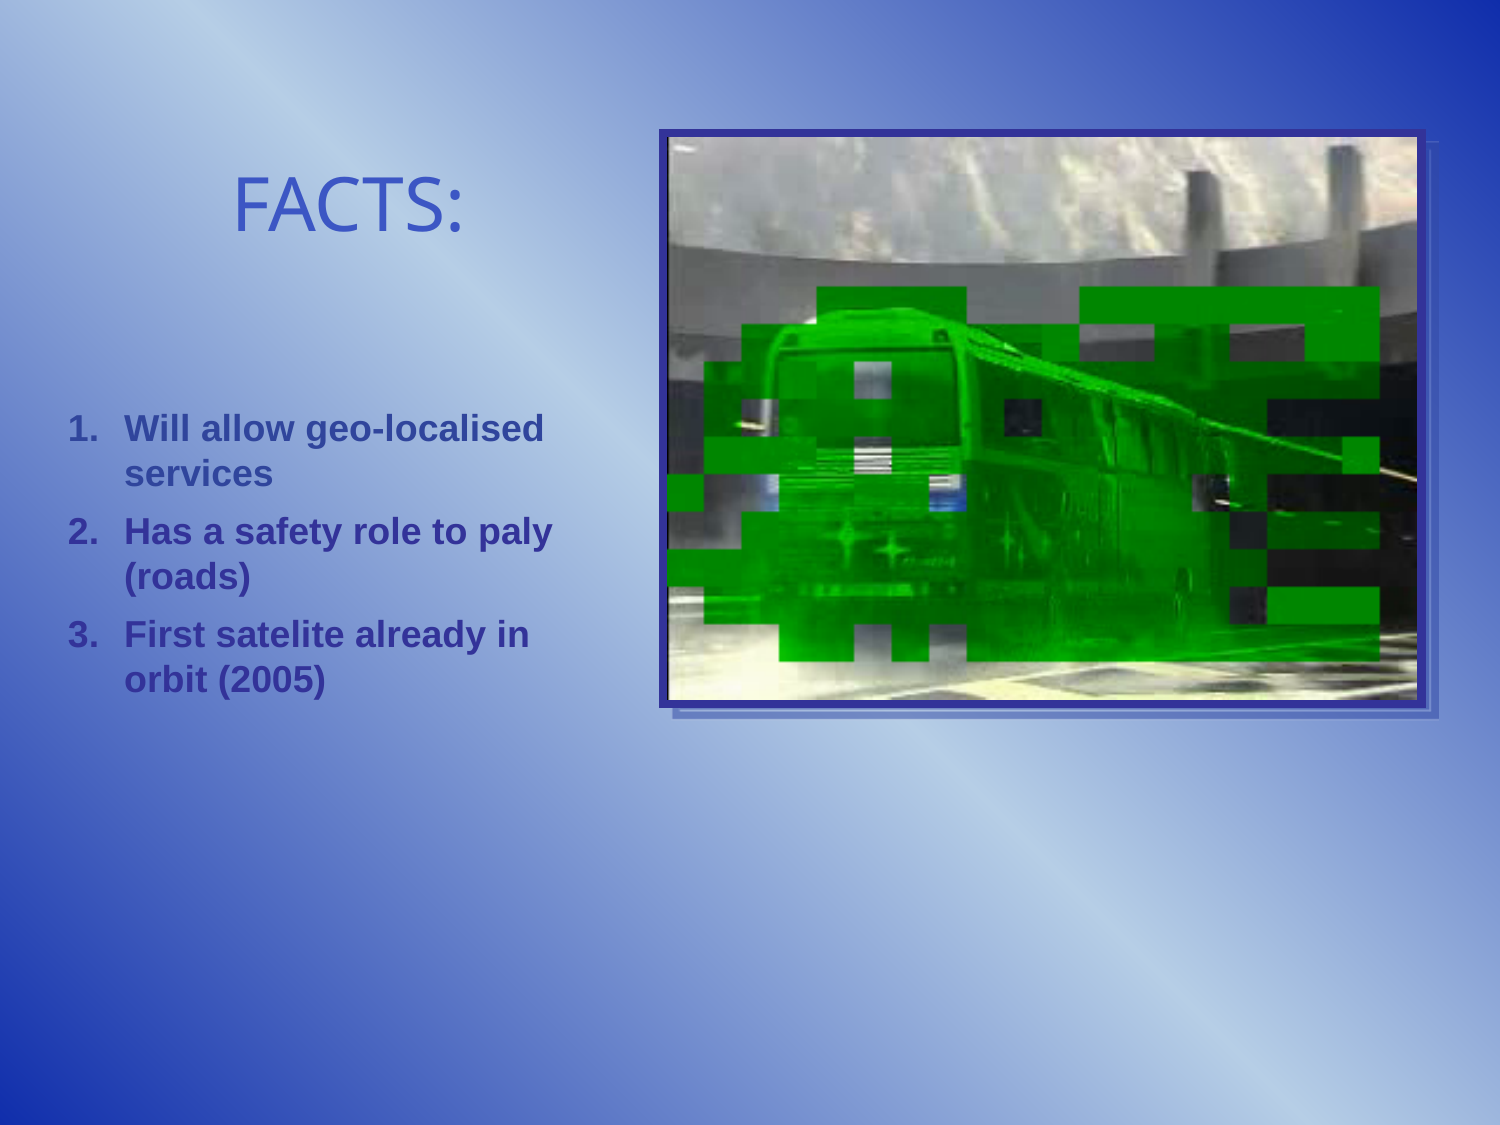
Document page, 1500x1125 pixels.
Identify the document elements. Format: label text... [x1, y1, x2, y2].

text_box Will allow geo-localised services Has a safety role to paly (roads) First satelite already in orbit (2005) [53, 397, 633, 707]
picture [667, 137, 1418, 700]
text_box FACTS: [100, 148, 597, 315]
